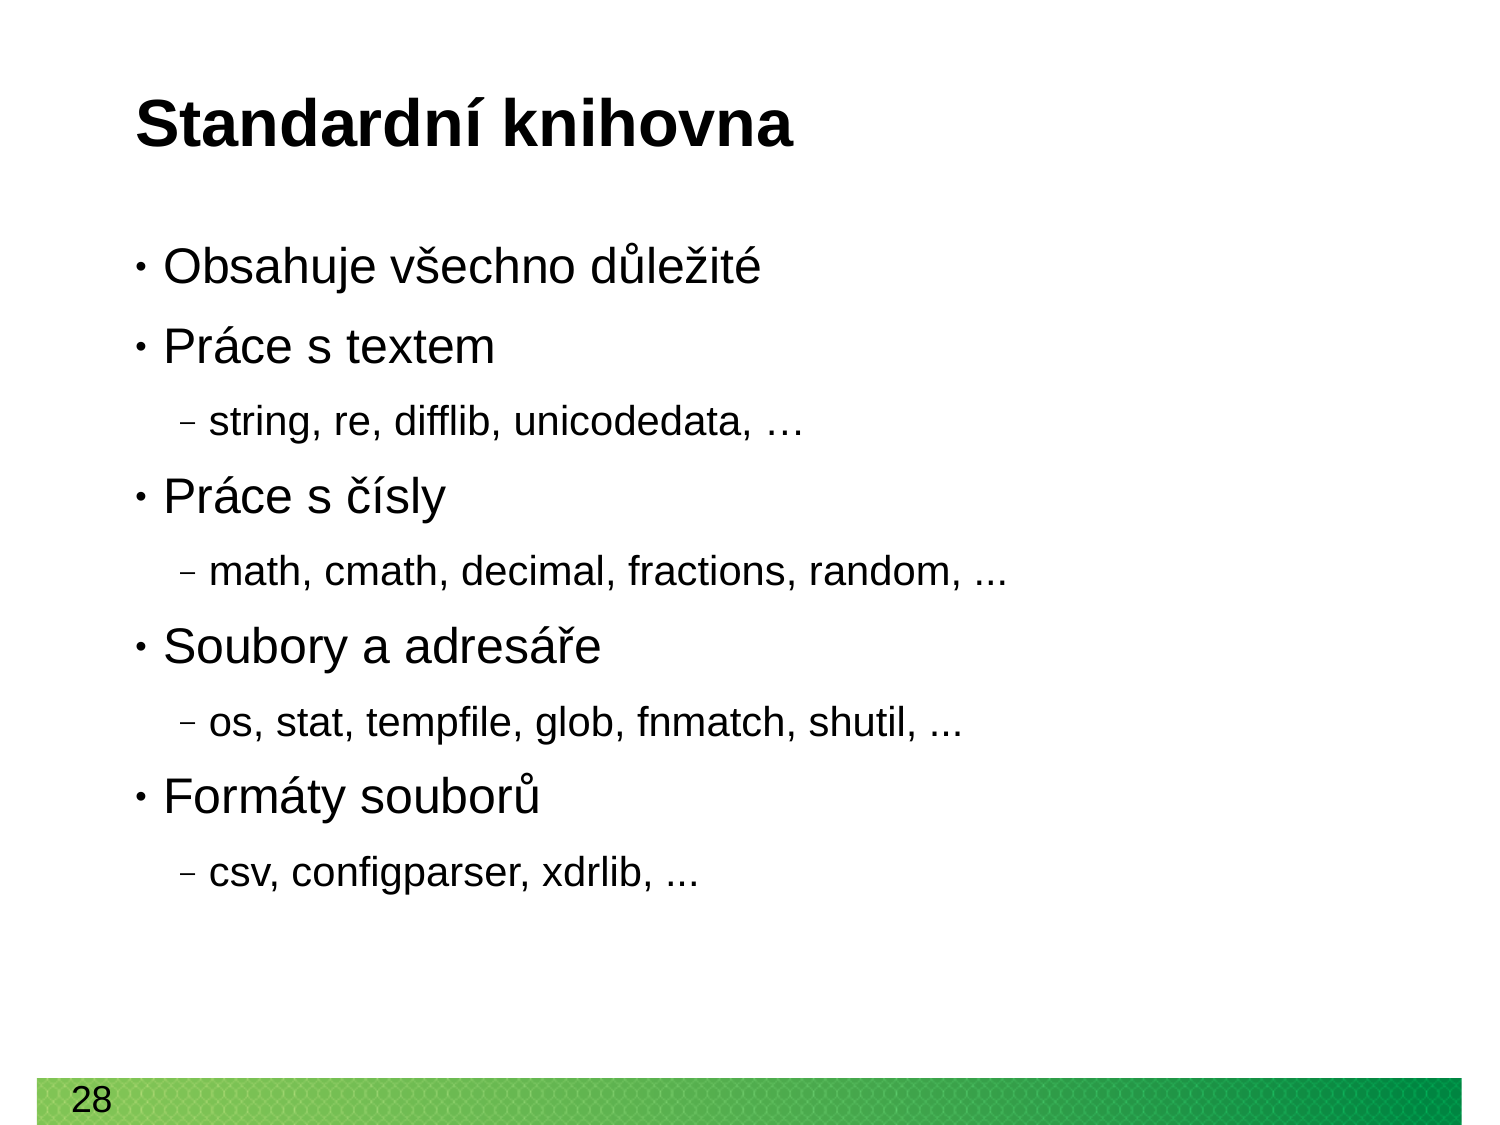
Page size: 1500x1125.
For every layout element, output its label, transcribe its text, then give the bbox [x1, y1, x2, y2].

title Standardní knihovna [135, 41, 1372, 204]
list Obsahuje všechno důležité Práce s textem string, re, difflib, unicodedata, … Práce s čísly math, cmath, decimal, fractions, random, ... Soubory a adresáře os, stat, tempfile, glob, fnmatch, shutil, ... Formáty souborů csv, configparser, xdrlib, ... [135, 238, 1372, 982]
picture [36, 1078, 1462, 1125]
